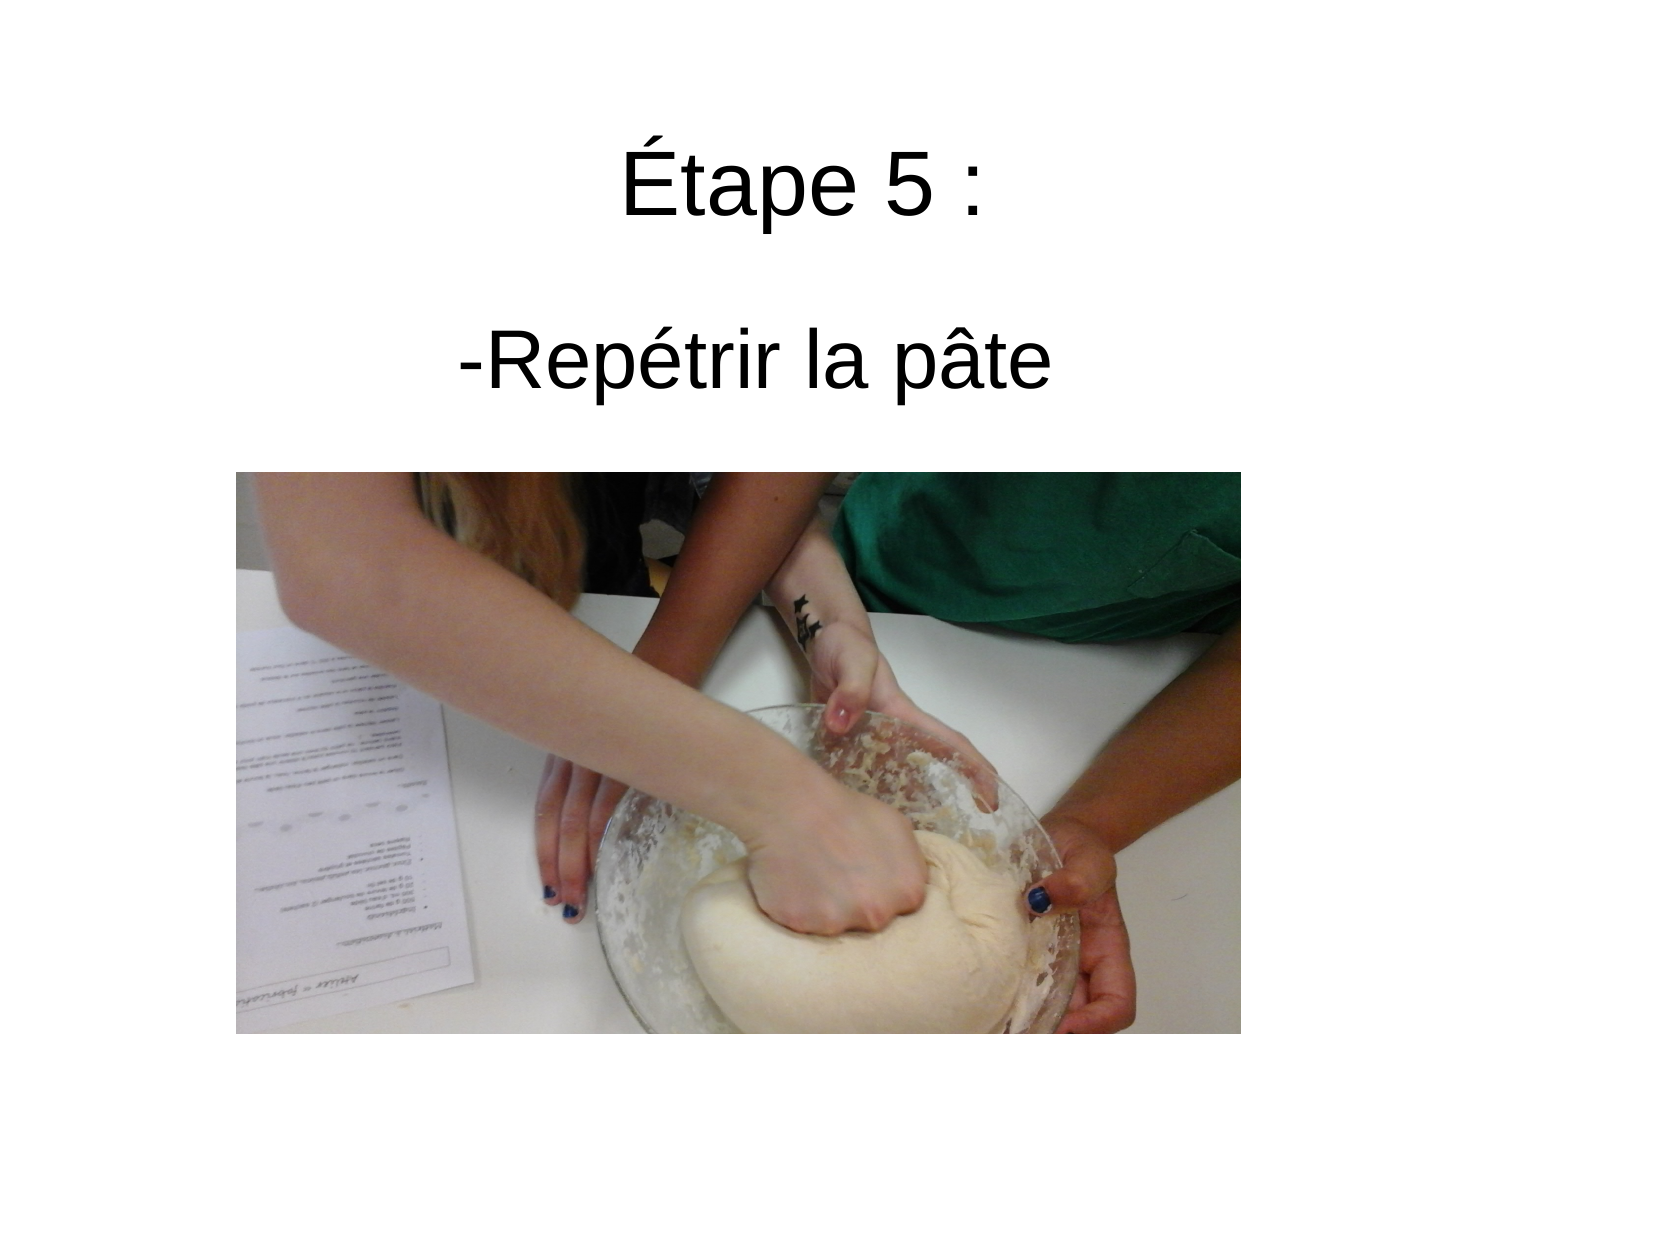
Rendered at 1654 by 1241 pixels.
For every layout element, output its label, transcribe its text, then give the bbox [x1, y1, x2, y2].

subtitle [61, 0, 1550, 1093]
text_box -Repétrir la pâte [442, 305, 1654, 414]
picture [236, 472, 1241, 1034]
